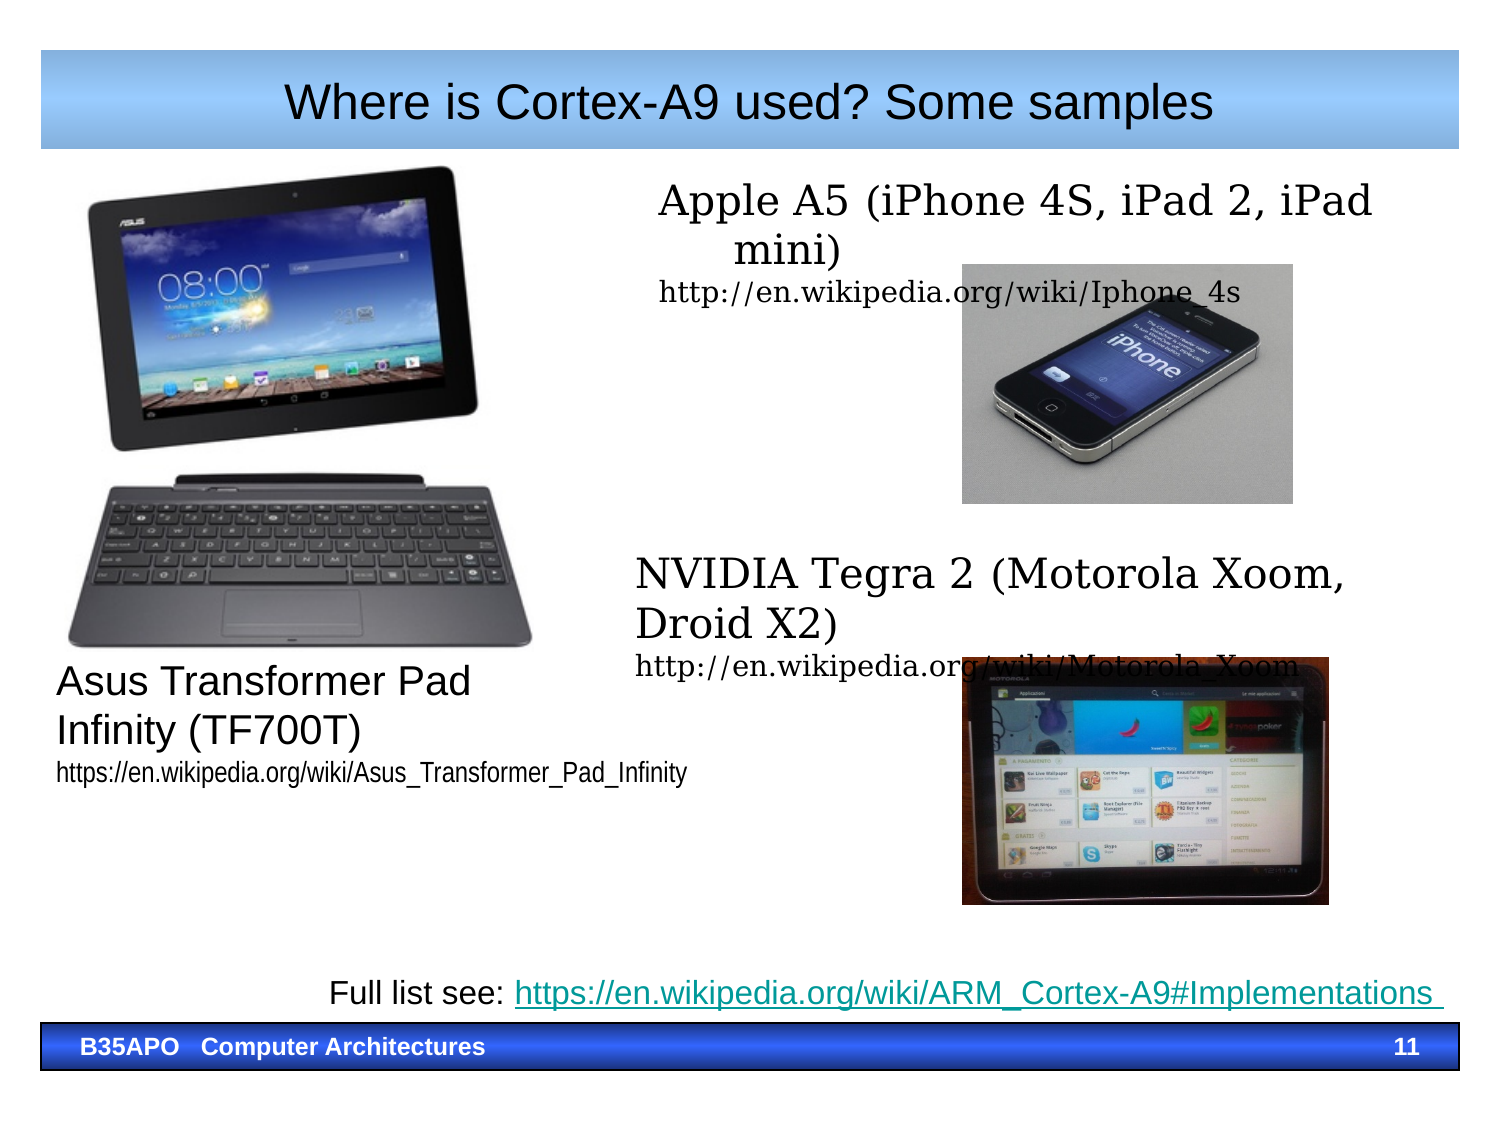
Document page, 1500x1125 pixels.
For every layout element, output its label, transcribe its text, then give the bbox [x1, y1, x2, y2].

picture [962, 366, 1293, 504]
footer B35APO Computer Architectures [64, 1023, 1424, 1071]
text_box Apple A5 (iPhone 4S, iPad 2, iPad mini) http://en.wikipedia.org/wiki/Iphone_4s [643, 165, 1471, 366]
picture [64, 165, 534, 646]
text_box NVIDIA Tegra 2 (Motorola Xoom, Droid X2) http://en.wikipedia.org/wiki/Motorola_Xoom [620, 539, 1483, 690]
text_box Full list see: https://en.wikipedia.org/wiki/ARM_Cortex-A9#Implementations [17, 964, 1459, 1019]
picture [962, 690, 1329, 906]
text_box Asus Transformer Pad Infinity (TF700T) https://en.wikipedia.org/wiki/Asus_Transformer_Pad_Infinity [41, 646, 715, 796]
title Where is Cortex-A9 used? Some samples [41, 50, 1459, 149]
slide_number <number> [1340, 1023, 1436, 1069]
